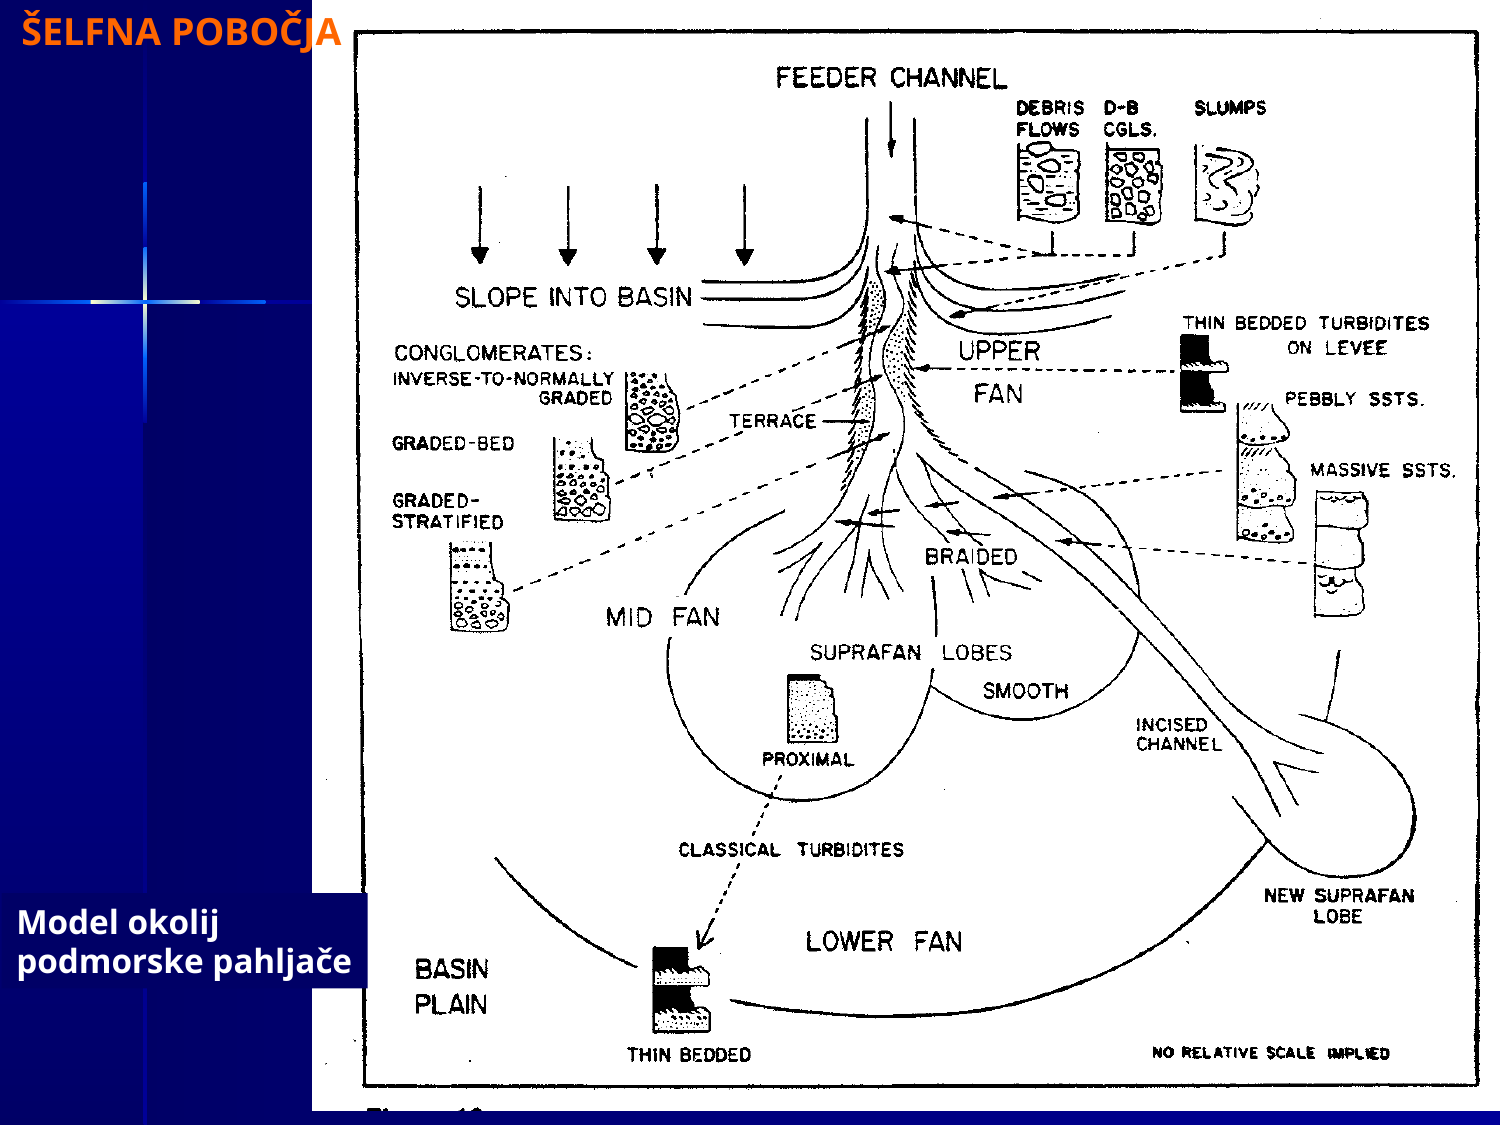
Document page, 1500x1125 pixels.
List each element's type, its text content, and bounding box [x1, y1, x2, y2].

text_box ŠELFNA POBOČJA [6, 0, 357, 61]
picture [312, 0, 1500, 1111]
text_box Model okolij podmorske pahljače [1, 893, 368, 989]
